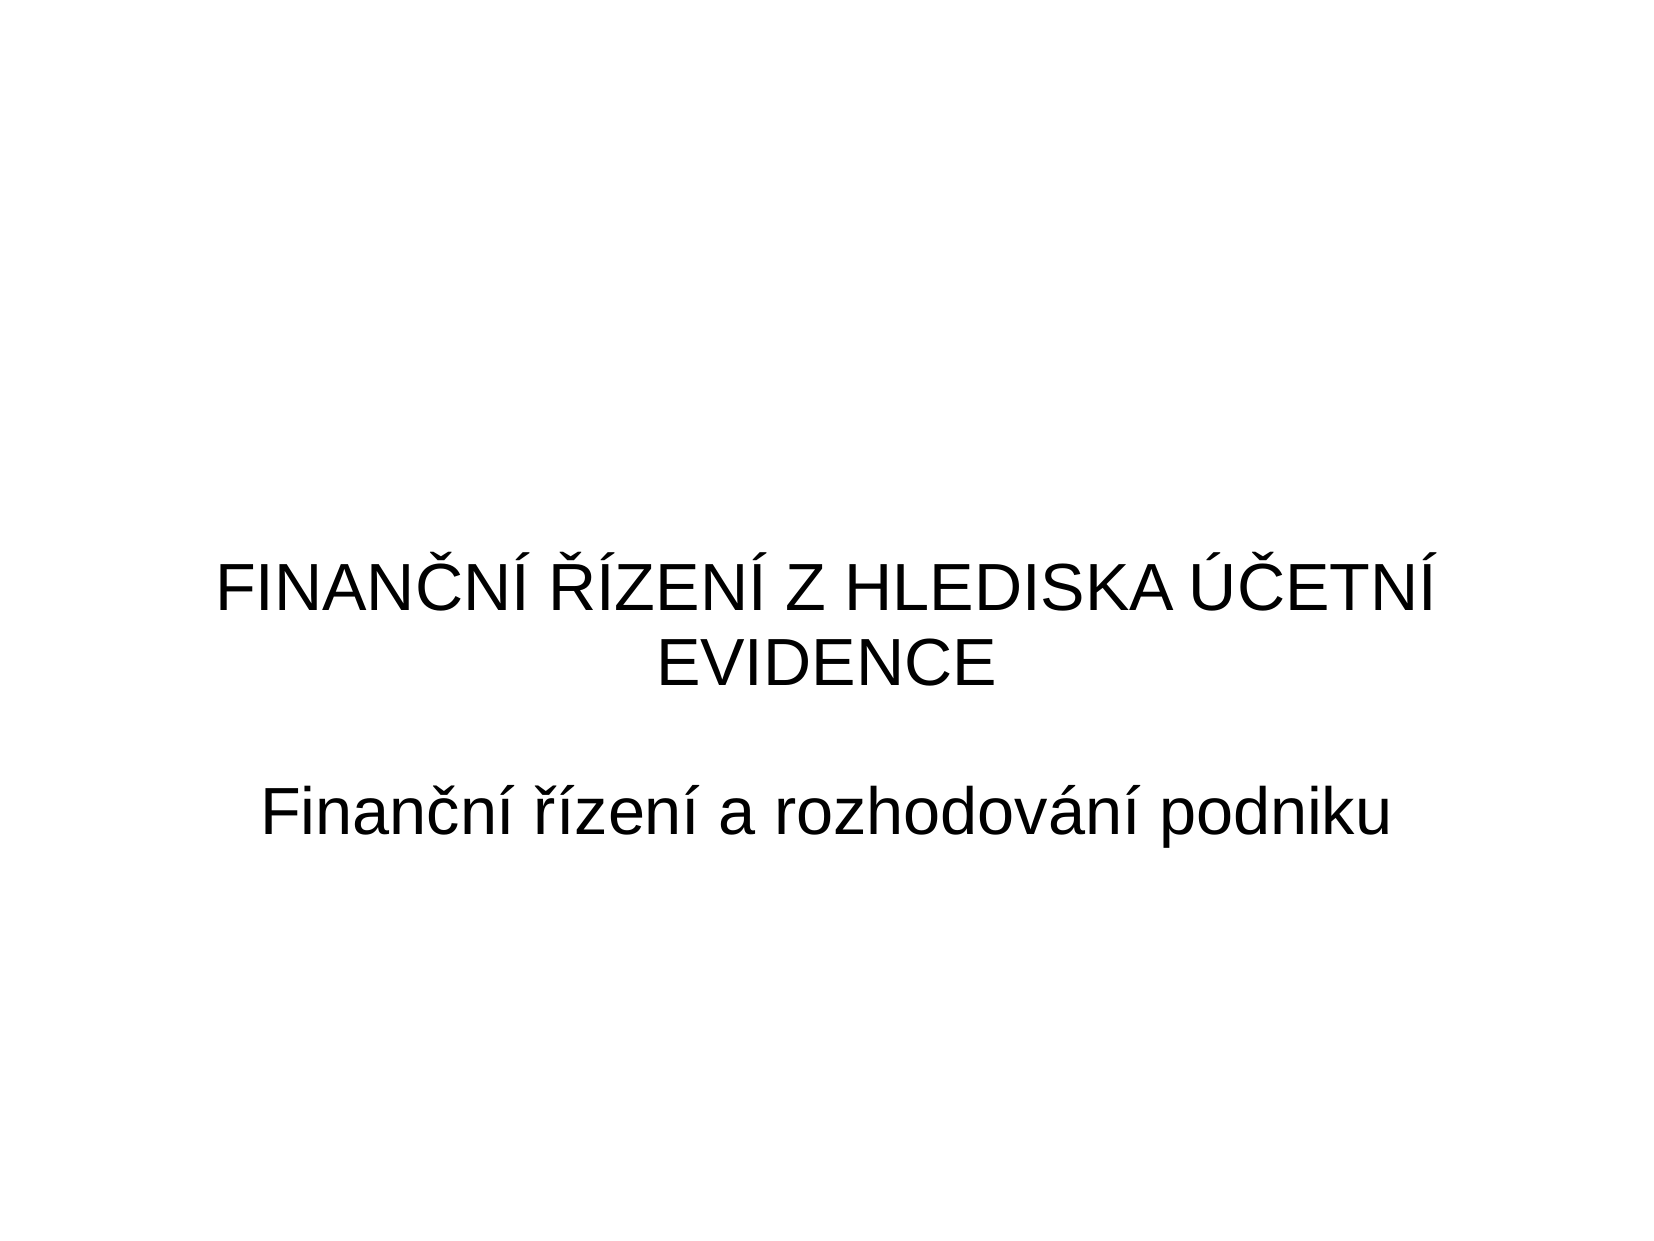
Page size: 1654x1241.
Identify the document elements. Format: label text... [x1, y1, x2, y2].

subtitle FINANČNÍ ŘÍZENÍ Z HLEDISKA ÚČETNÍ EVIDENCE Finanční řízení a rozhodování podniku [82, 290, 1571, 1109]
